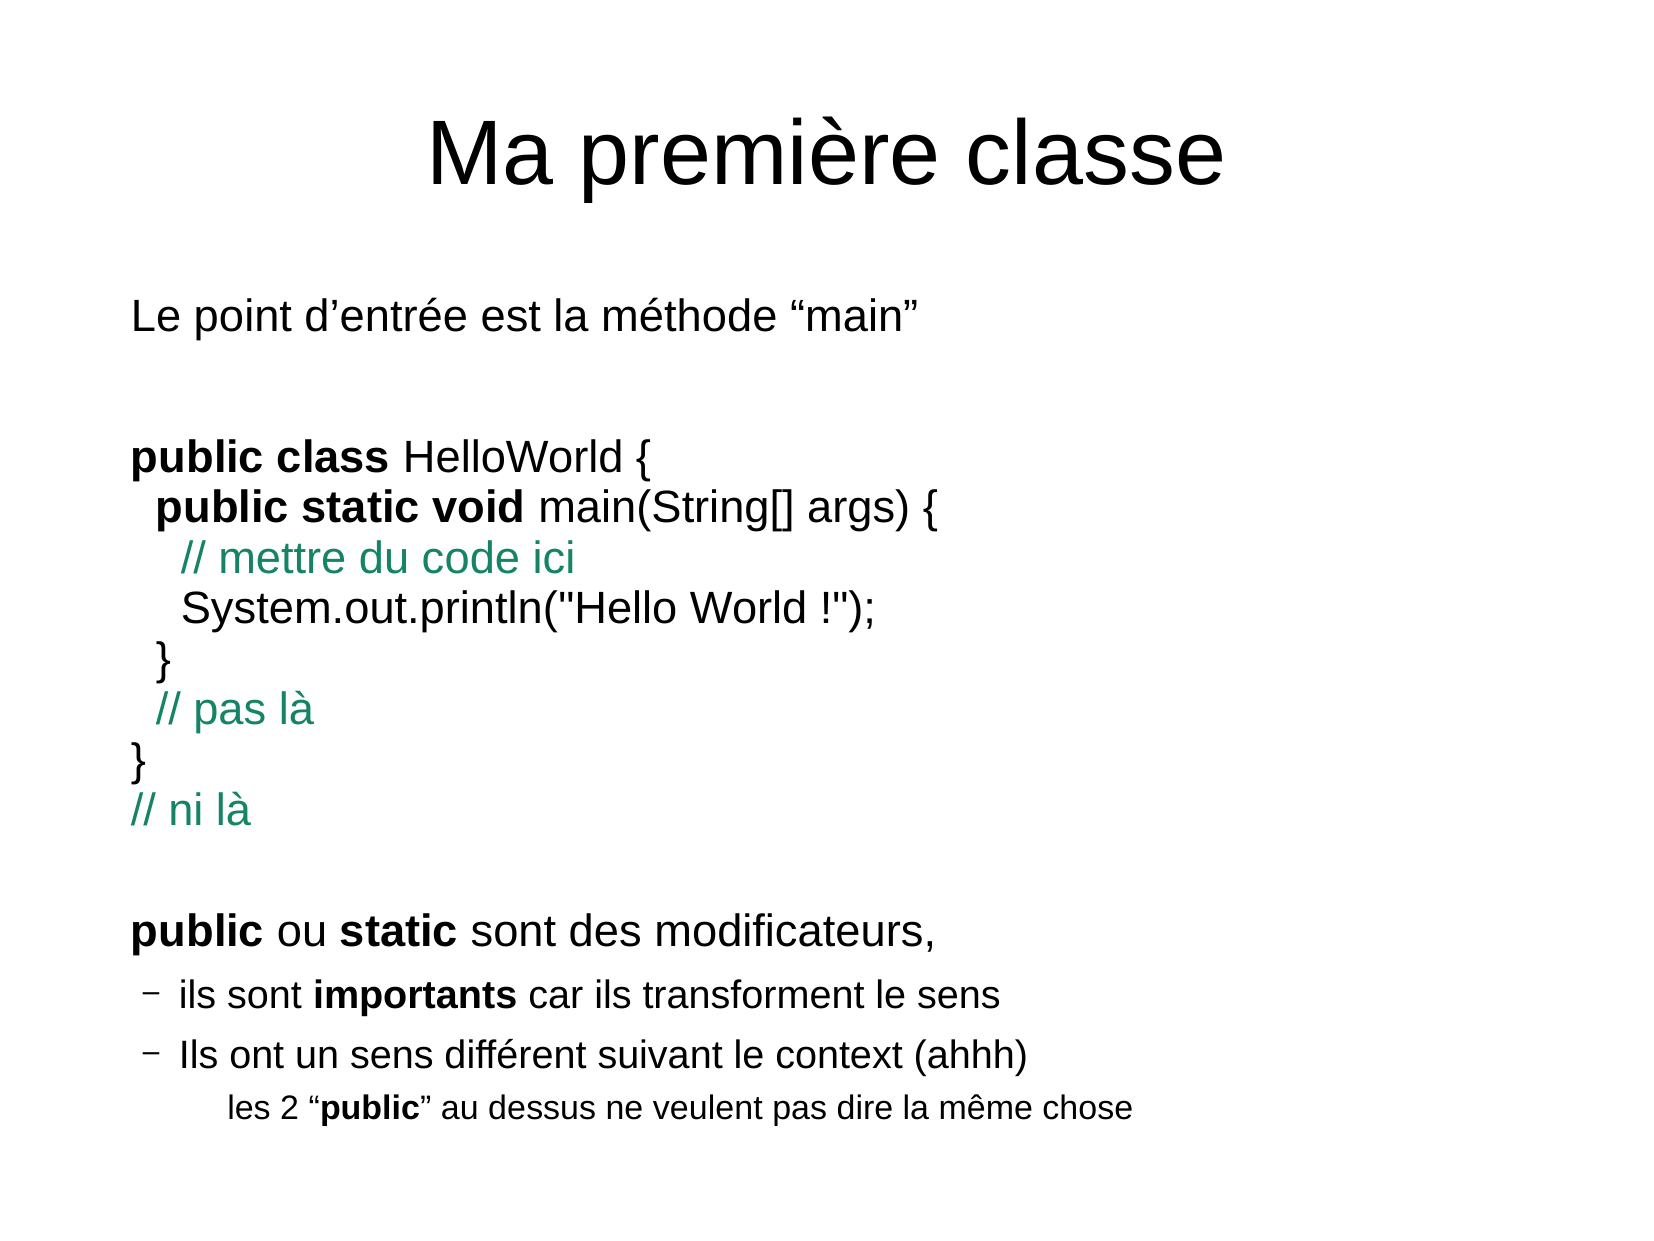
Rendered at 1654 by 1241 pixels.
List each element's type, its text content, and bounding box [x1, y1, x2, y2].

list Le point d’entrée est la méthode “main” public class HelloWorld { public static void main(String[] args) { // mettre du code ici System.out.println("Hello World !"); } // pas là } // ni là public ou static sont des modificateurs, ils sont importants car ils transforment le sens Ils ont un sens différent suivant le context (ahhh) les 2 “public” au dessus ne veulent pas dire la même chose [82, 290, 1571, 1141]
title Ma première classe [82, 49, 1571, 257]
